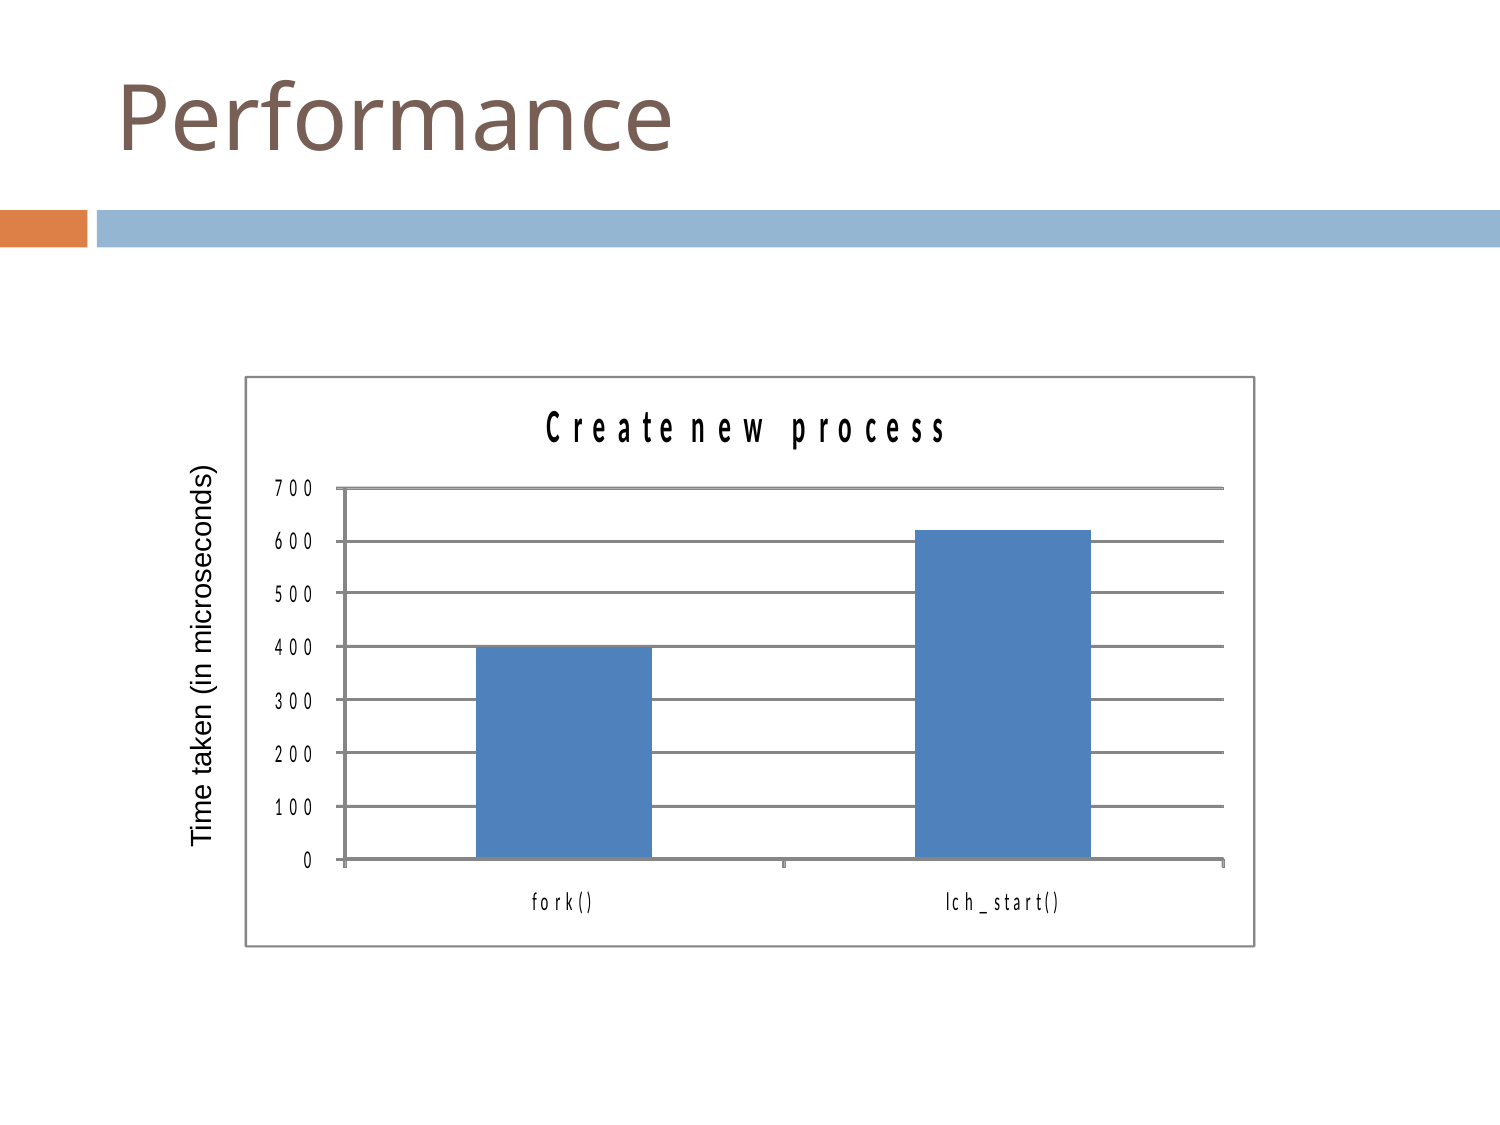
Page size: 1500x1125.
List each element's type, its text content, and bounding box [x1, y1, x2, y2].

picture [243, 375, 1257, 949]
text_box Time taken (in microseconds) [177, 412, 227, 863]
title Performance [100, 37, 1438, 200]
